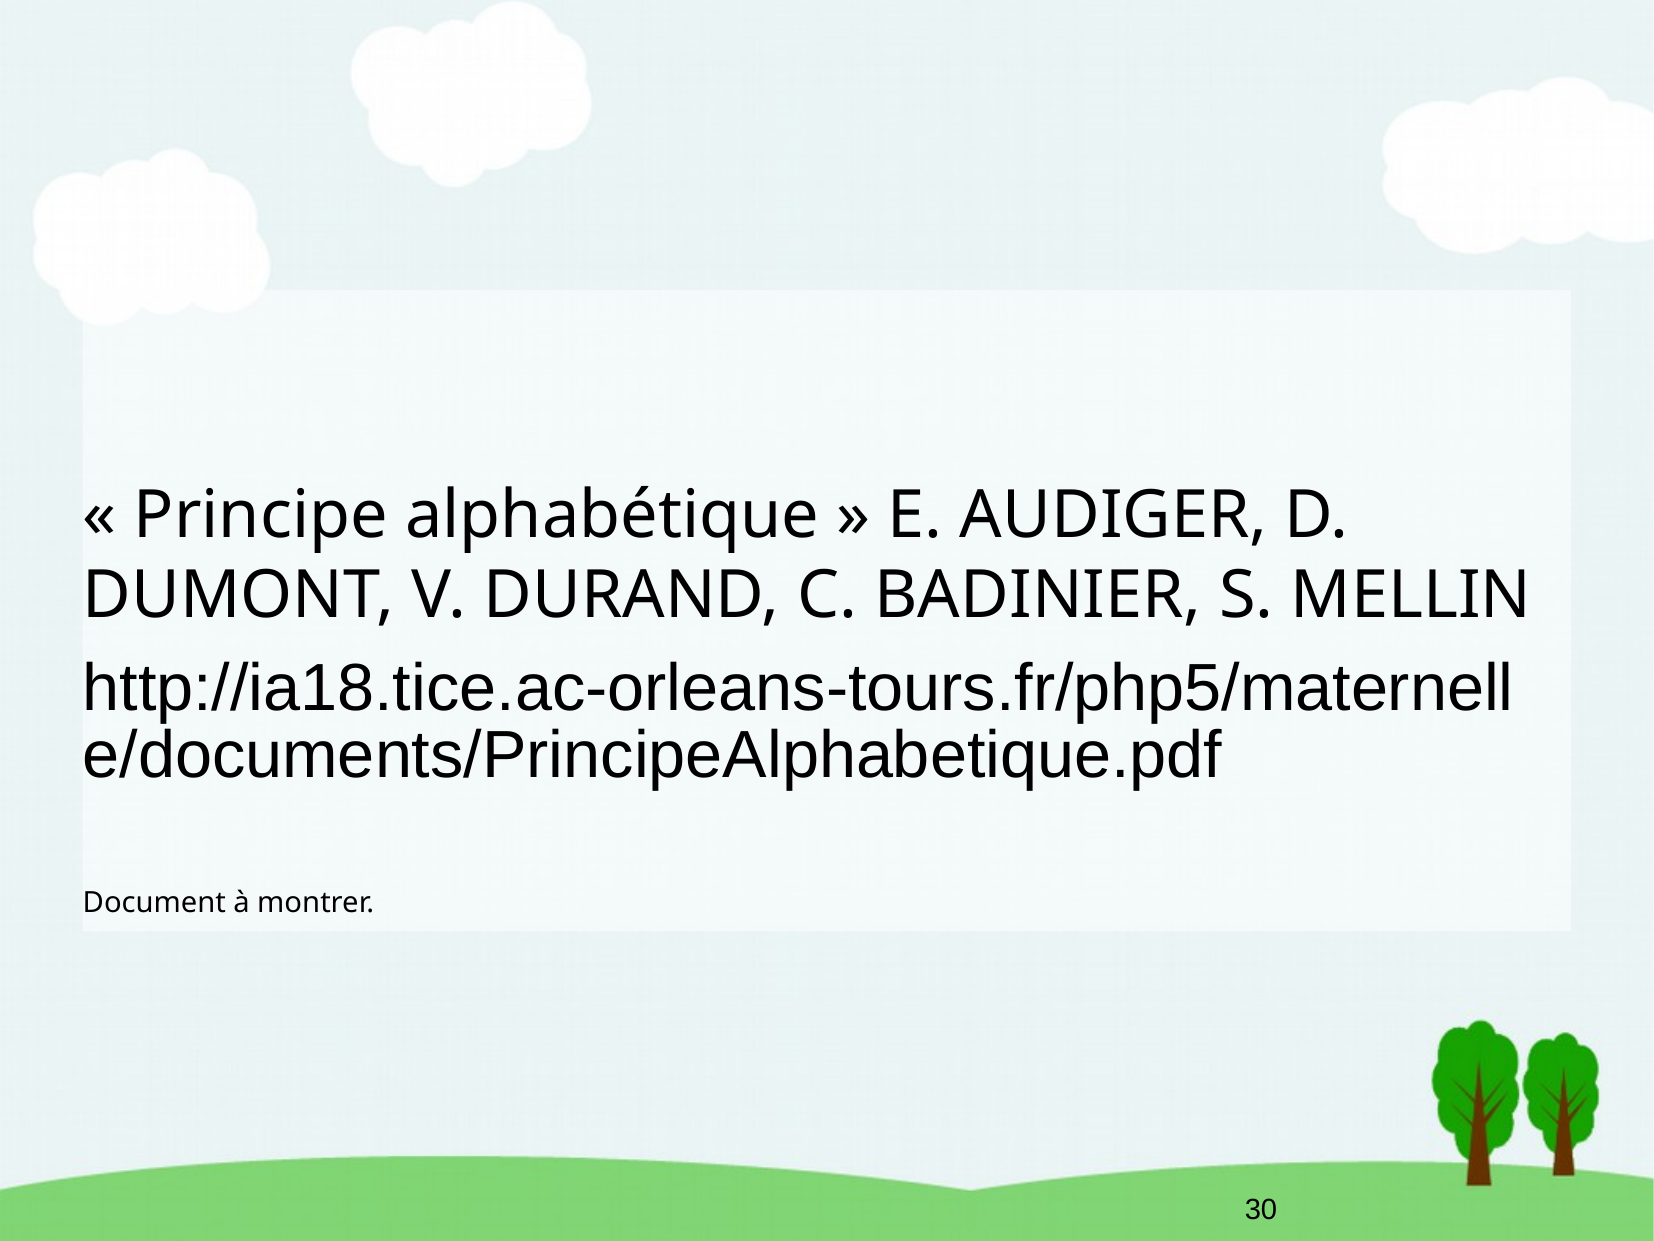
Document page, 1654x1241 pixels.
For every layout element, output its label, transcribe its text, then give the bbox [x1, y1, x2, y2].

picture [0, 0, 1654, 1241]
list « Principe alphabétique » E. AUDIGER, D. DUMONT, V. DURAND, C. BADINIER, S. MELLIN http://ia18.tice.ac-orleans-tours.fr/php5/maternelle/documents/PrincipeAlphabetique.pdf Document à montrer. [82, 290, 1571, 932]
text_box <numéro> [1244, 1190, 1630, 1241]
